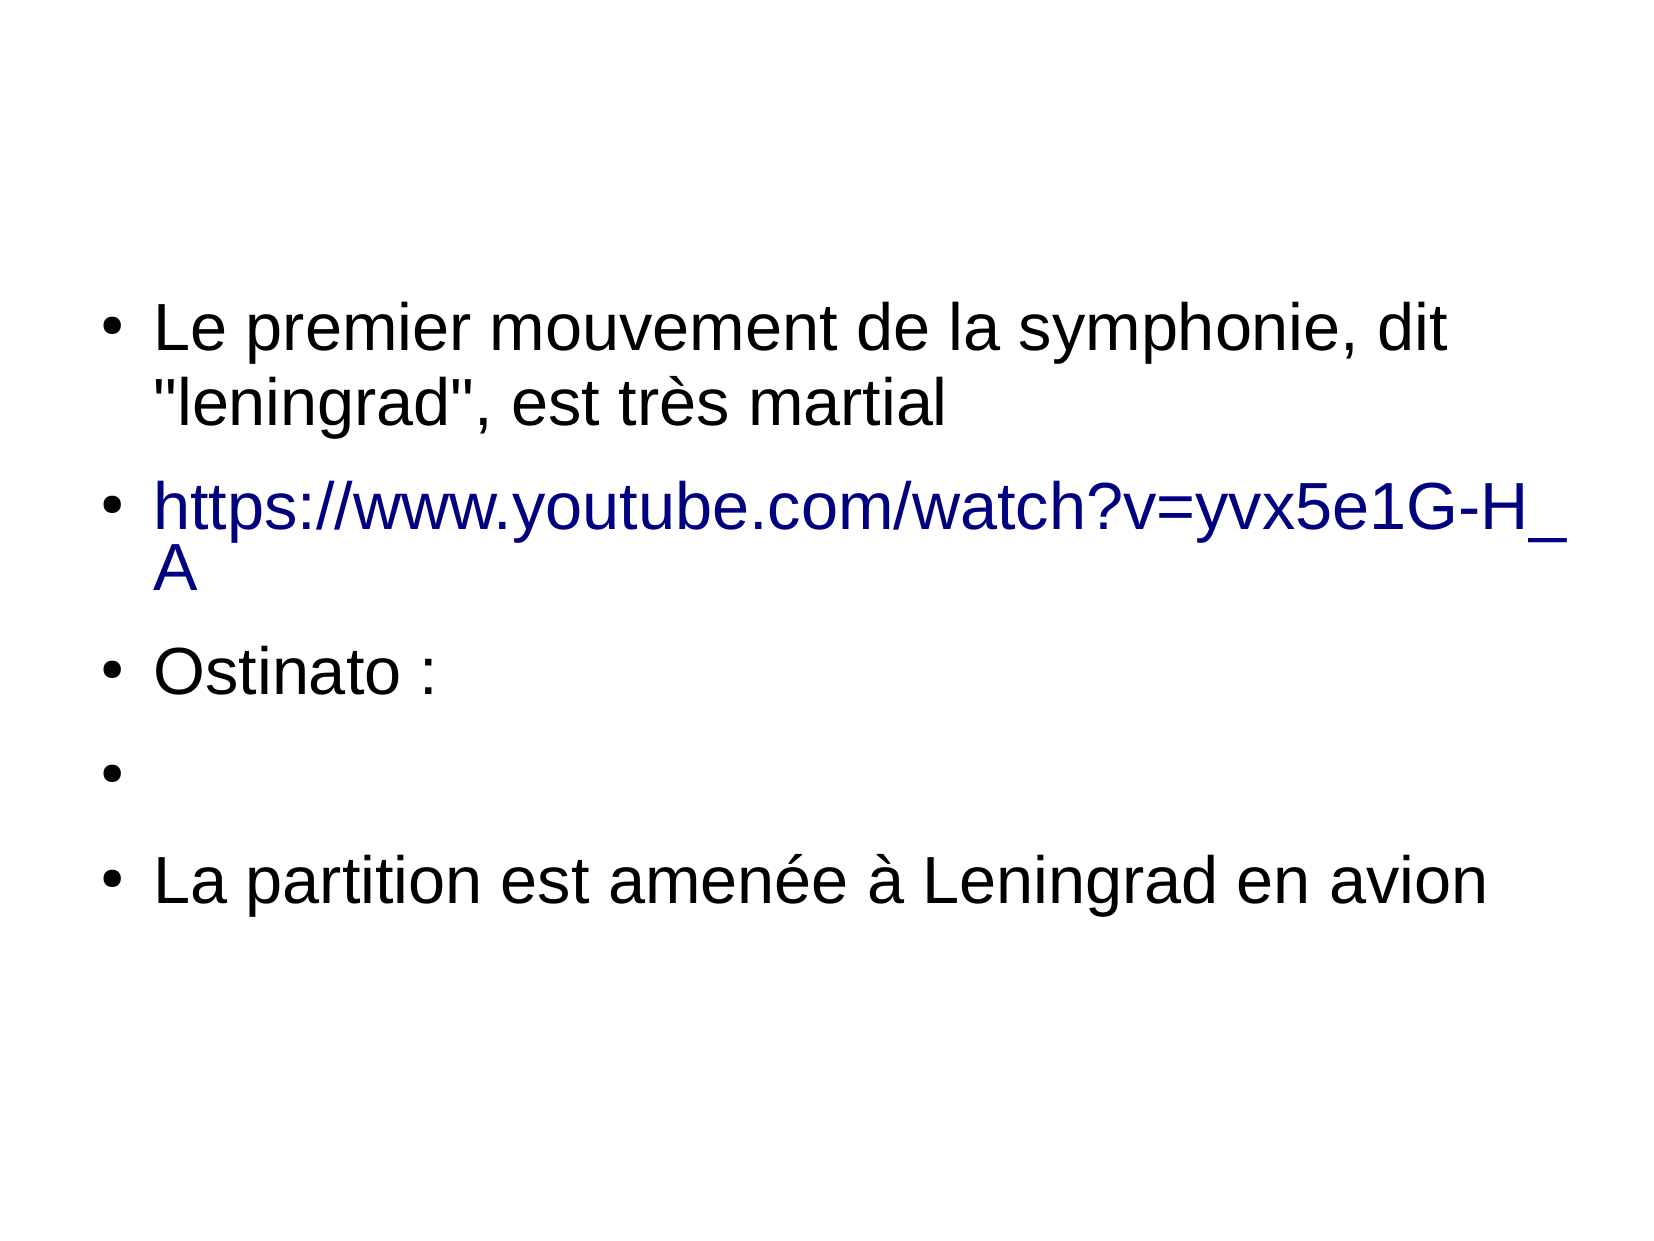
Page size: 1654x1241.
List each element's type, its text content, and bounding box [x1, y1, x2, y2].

list Le premier mouvement de la symphonie, dit "leningrad", est très martial https://www.youtube.com/watch?v=yvx5e1G-H_A Ostinato : La partition est amenée à Leningrad en avion [82, 290, 1571, 1010]
